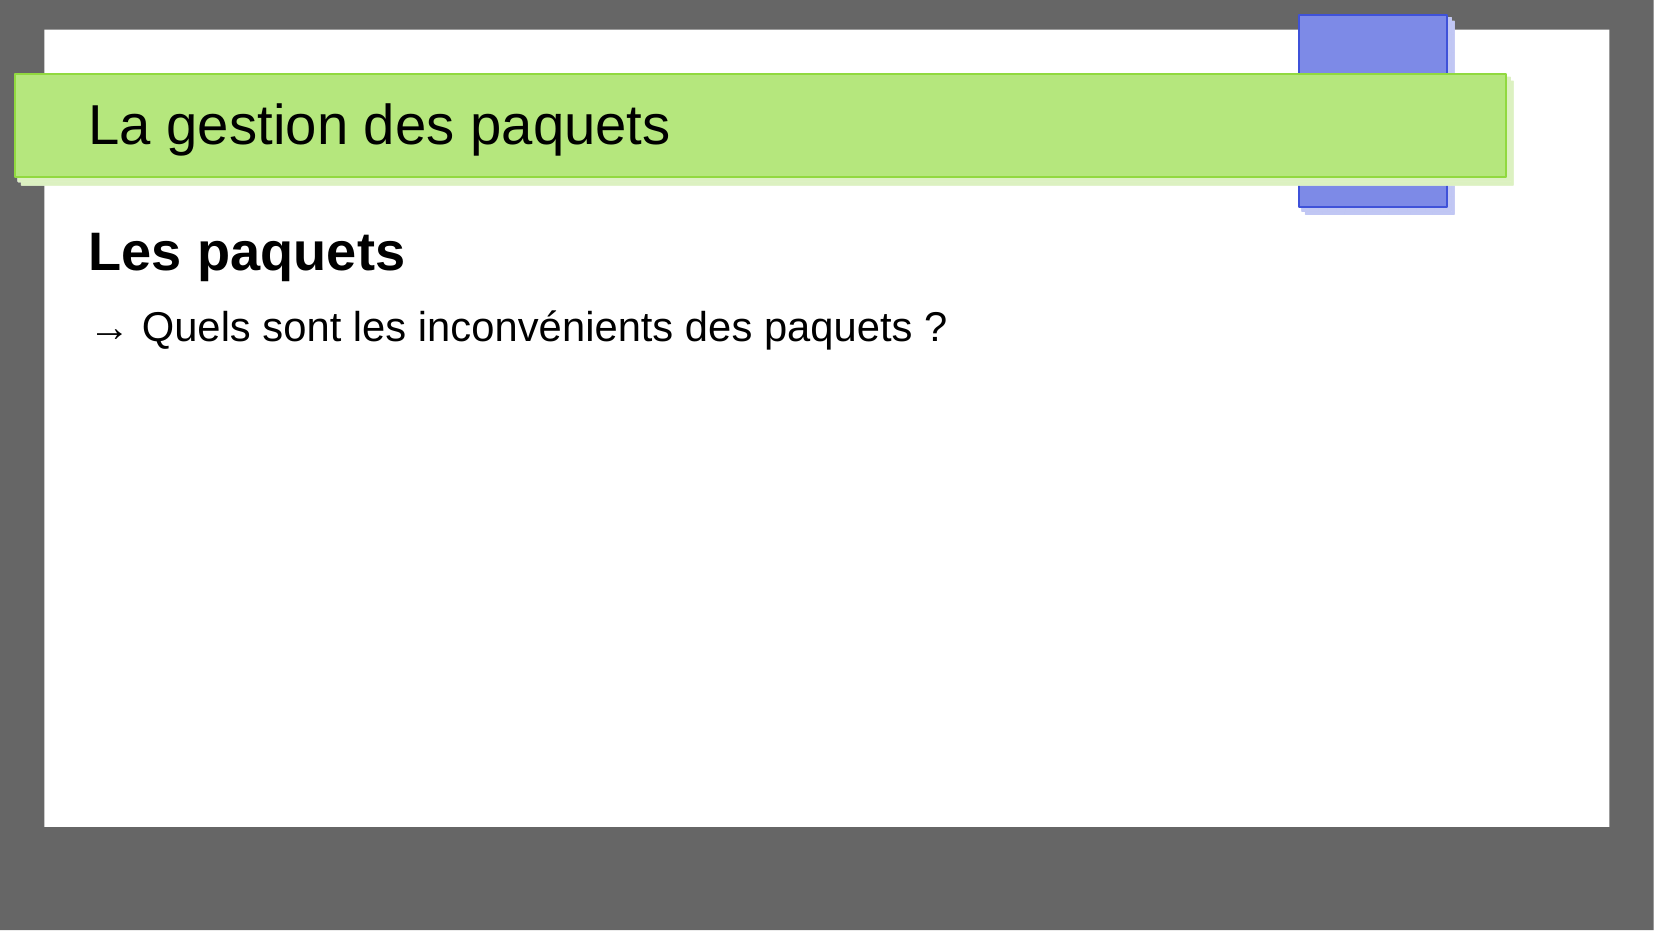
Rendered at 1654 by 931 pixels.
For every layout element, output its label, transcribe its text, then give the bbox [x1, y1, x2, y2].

list Les paquets → Quels sont les inconvénients des paquets ? [88, 221, 1565, 813]
title La gestion des paquets [88, 73, 1506, 178]
